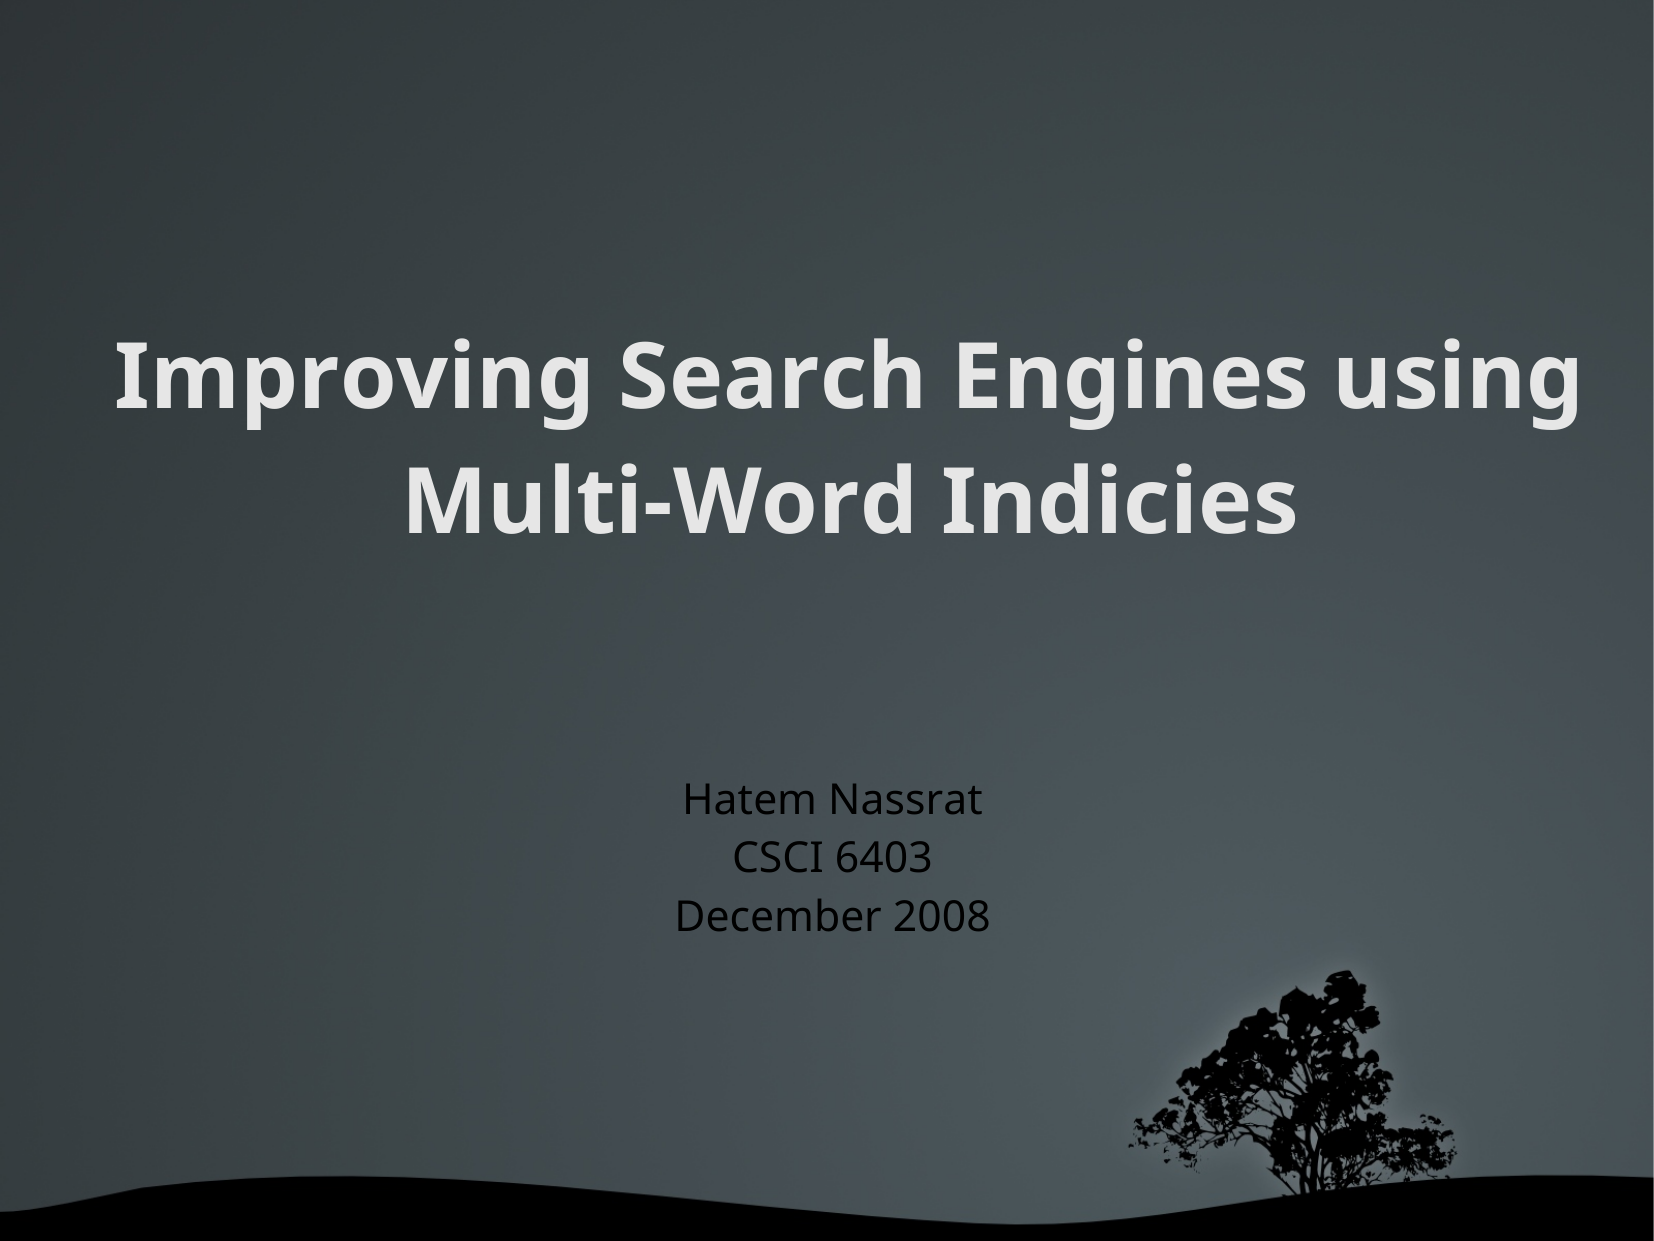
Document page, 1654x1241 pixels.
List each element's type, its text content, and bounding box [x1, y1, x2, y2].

subtitle Hatem Nassrat CSCI 6403 December 2008 [88, 620, 1577, 1093]
picture [0, 0, 1654, 1241]
title Improving Search Engines using Multi-Word Indicies [106, 333, 1595, 537]
